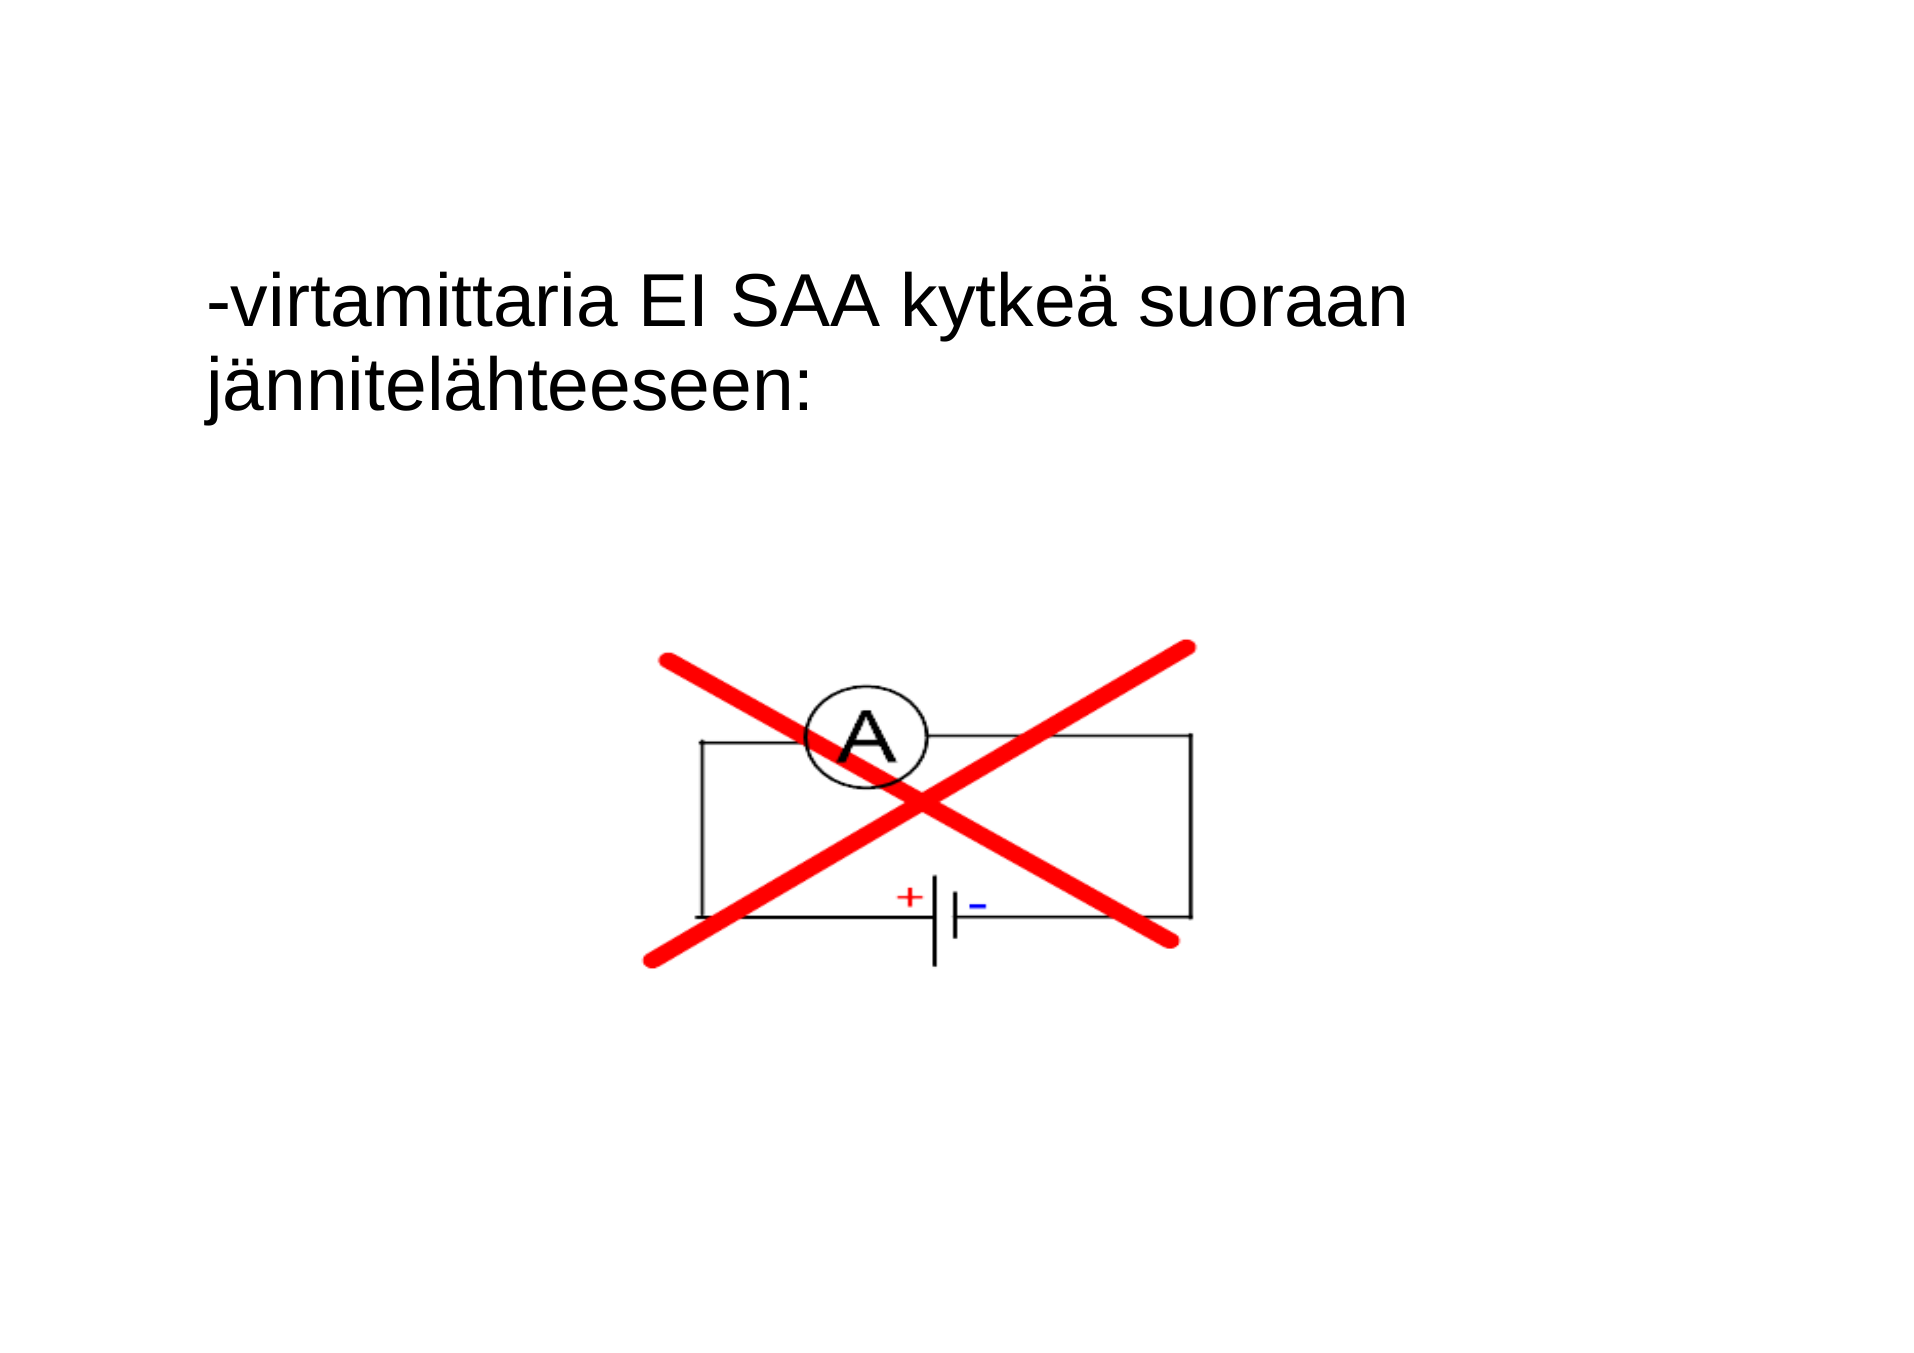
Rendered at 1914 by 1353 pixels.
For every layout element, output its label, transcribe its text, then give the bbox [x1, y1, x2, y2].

text_box -virtamittaria EI SAA kytkeä suoraan jännitelähteeseen: [191, 247, 1777, 447]
picture [519, 579, 1337, 1024]
